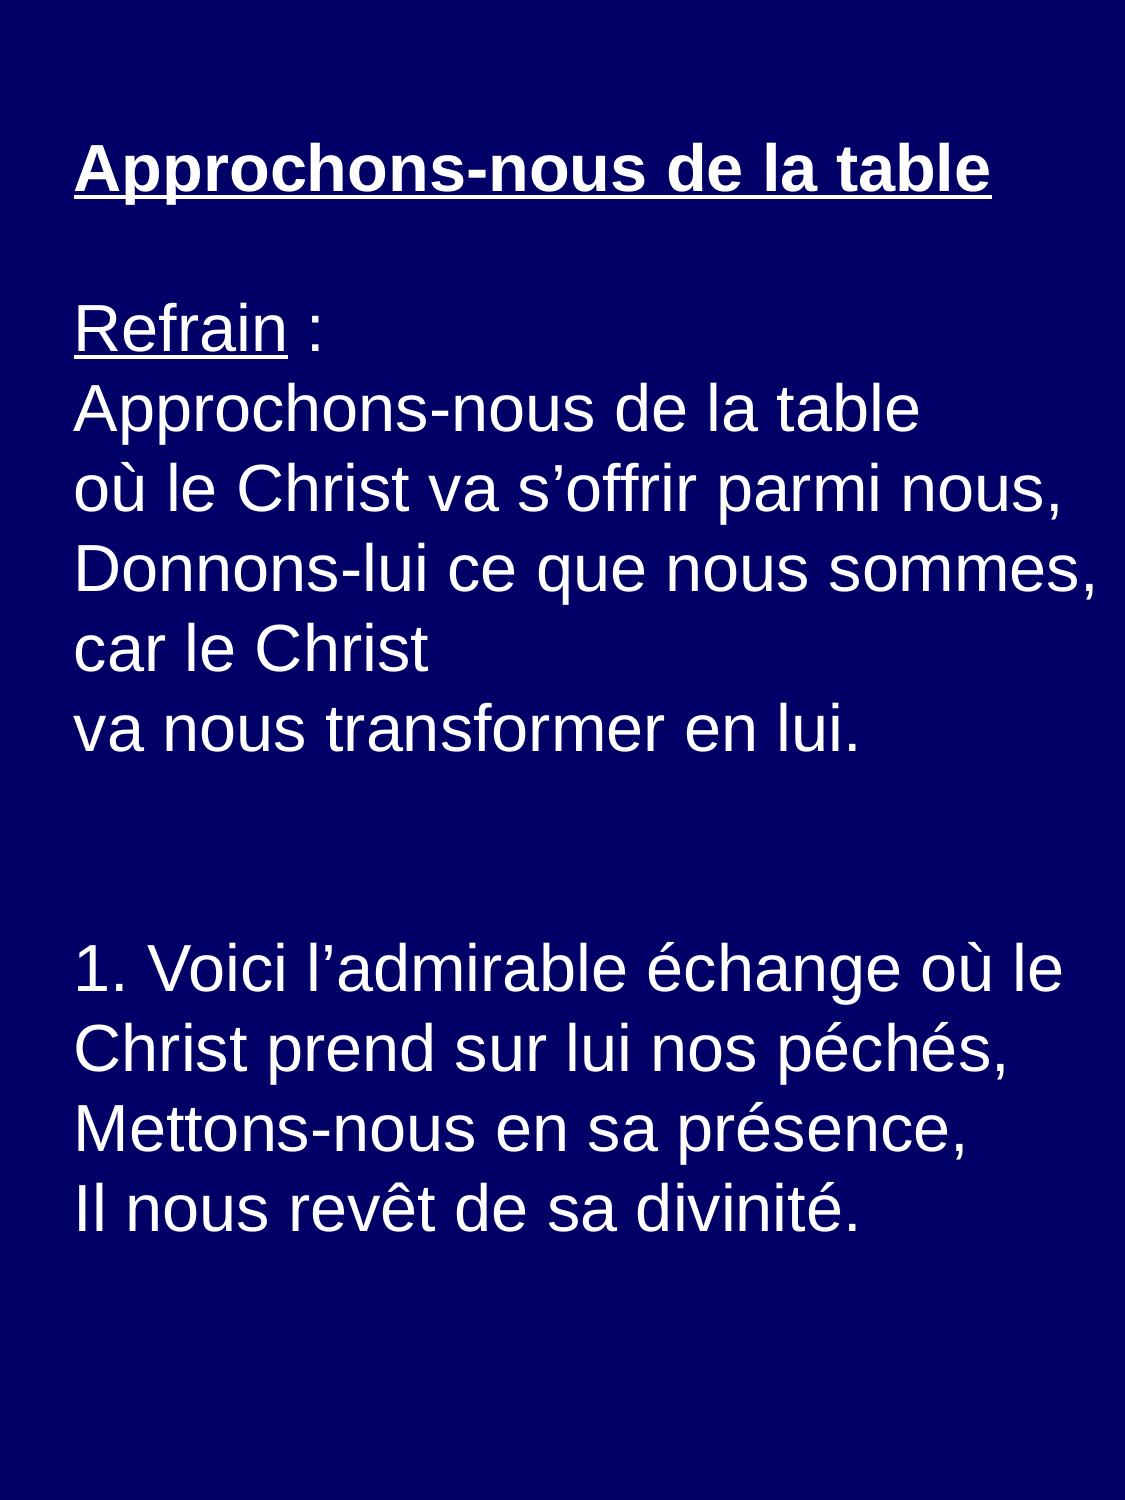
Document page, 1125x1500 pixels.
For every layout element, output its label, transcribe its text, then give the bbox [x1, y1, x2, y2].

text_box Approchons-nous de la table Refrain : Approchons-nous de la table où le Christ va s’offrir parmi nous, Donnons-lui ce que nous sommes, car le Christ va nous transformer en lui. 1. Voici l’admirable échange où le Christ prend sur lui nos péchés, Mettons-nous en sa présence, Il nous revêt de sa divinité. [59, 117, 1125, 1465]
